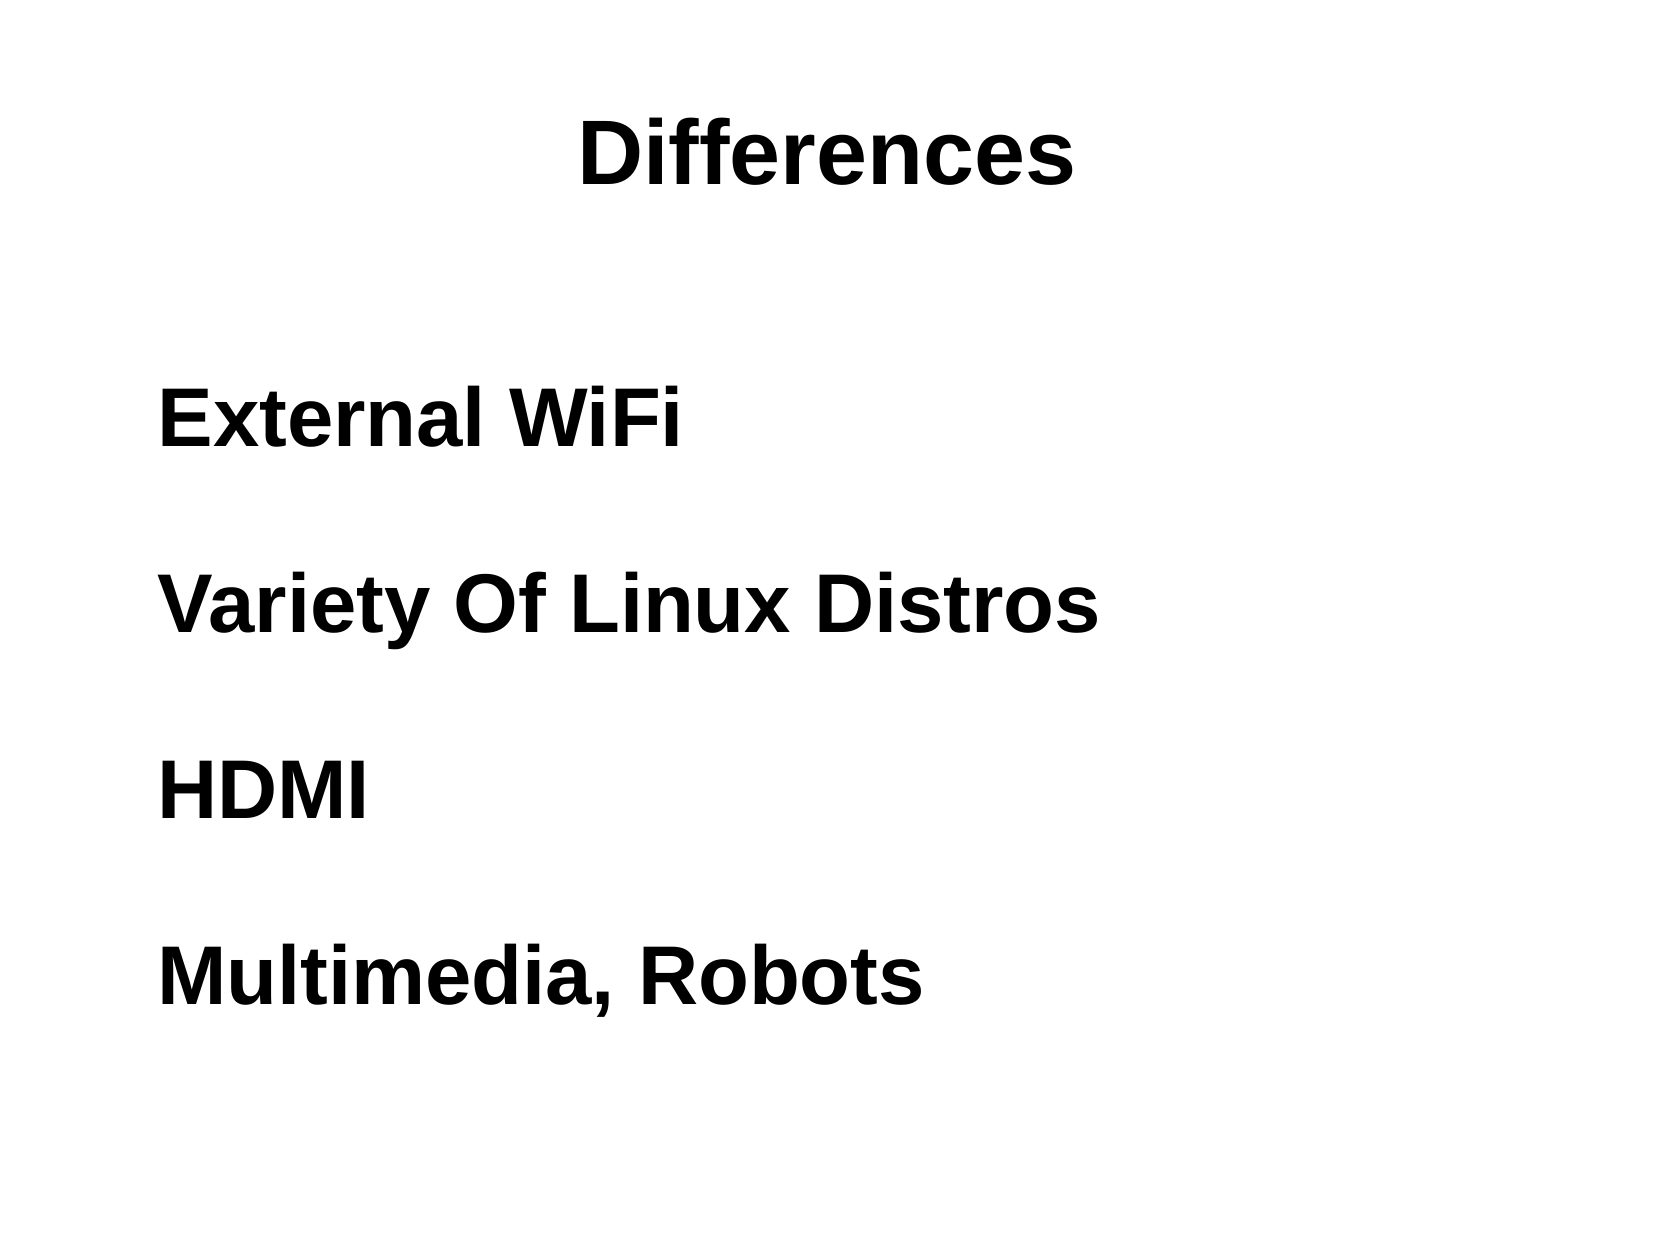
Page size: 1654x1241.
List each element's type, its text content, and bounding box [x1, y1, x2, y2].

subtitle External WiFi Variety Of Linux Distros HDMI Multimedia, Robots [82, 276, 1571, 1023]
title Differences [82, 49, 1571, 257]
